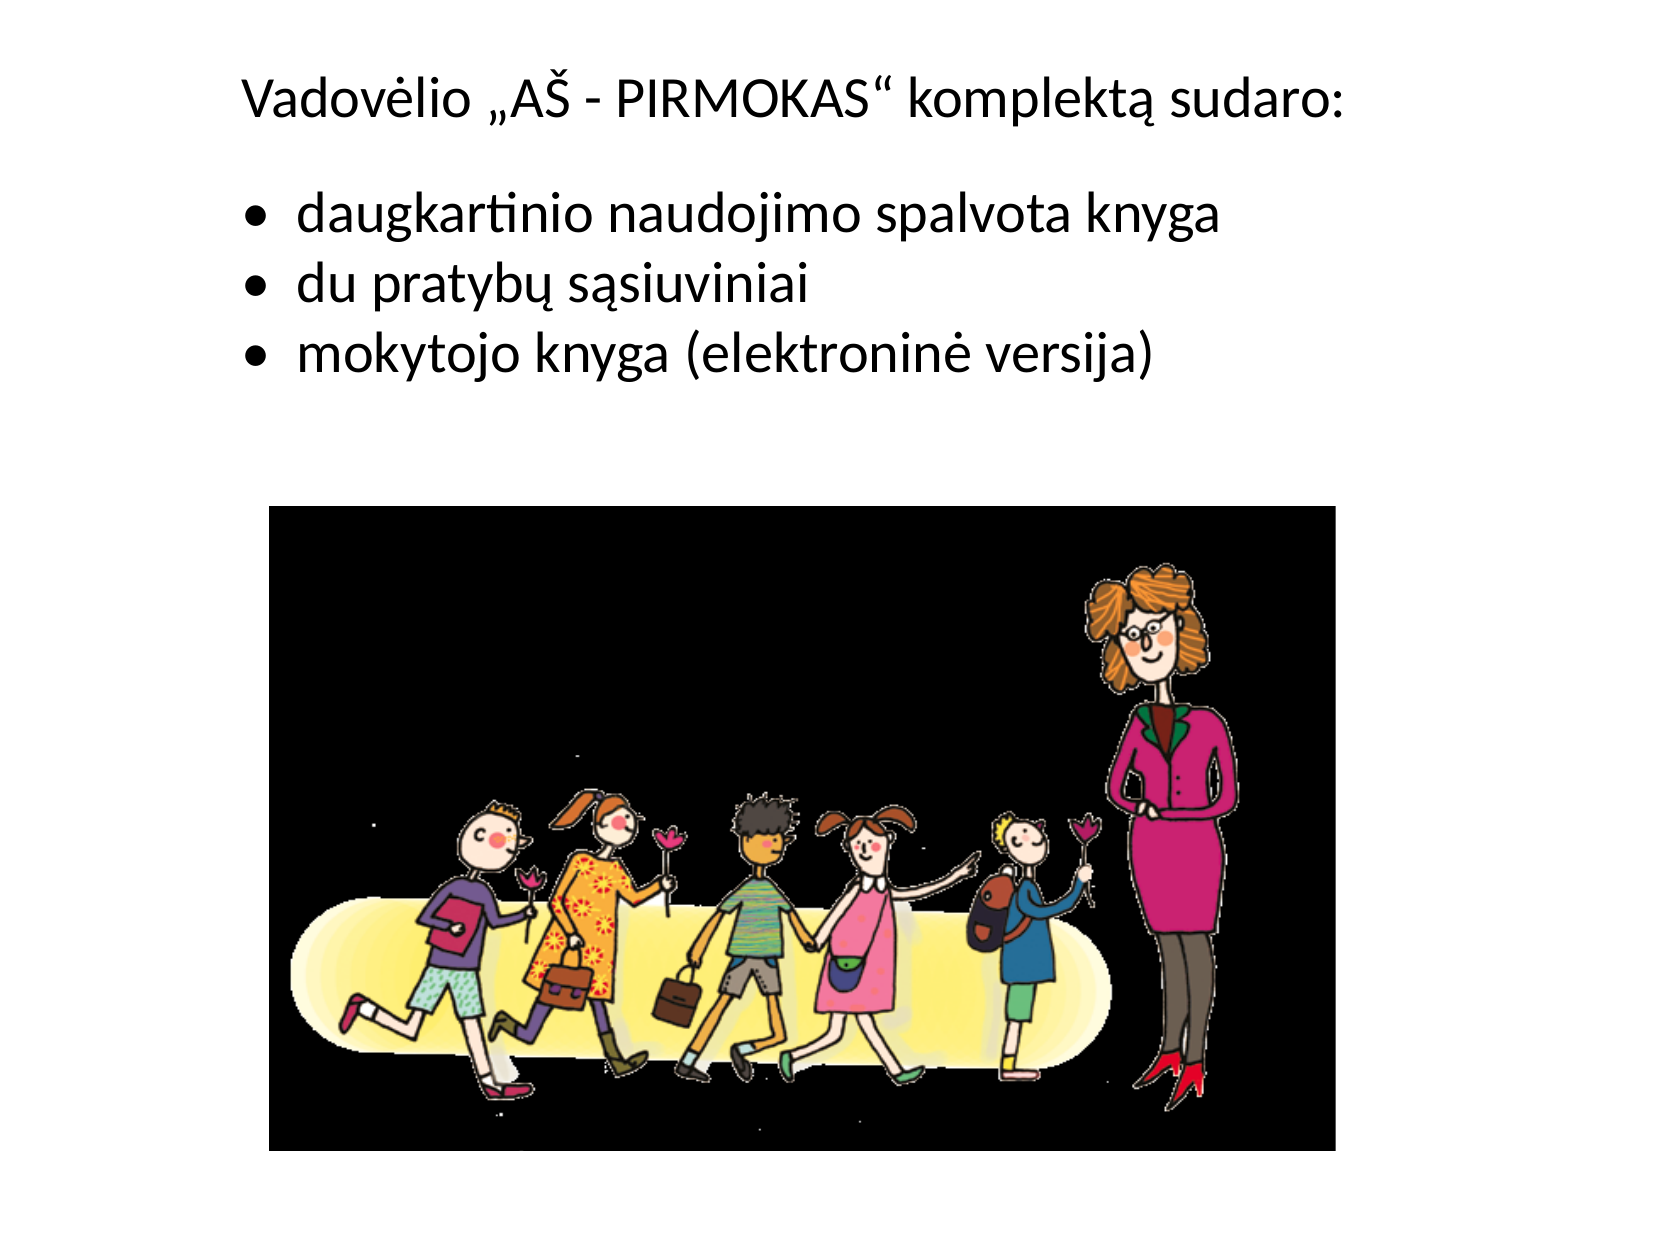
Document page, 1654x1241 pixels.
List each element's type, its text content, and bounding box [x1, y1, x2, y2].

text_box Vadovėlio „AŠ - PIRMOKAS“ komplektą sudaro: • daugkartinio naudojimo spalvota knyga • du pratybų sąsiuviniai • mokytojo knyga (elektroninė versija) [226, 51, 1483, 961]
picture [269, 506, 1336, 1151]
